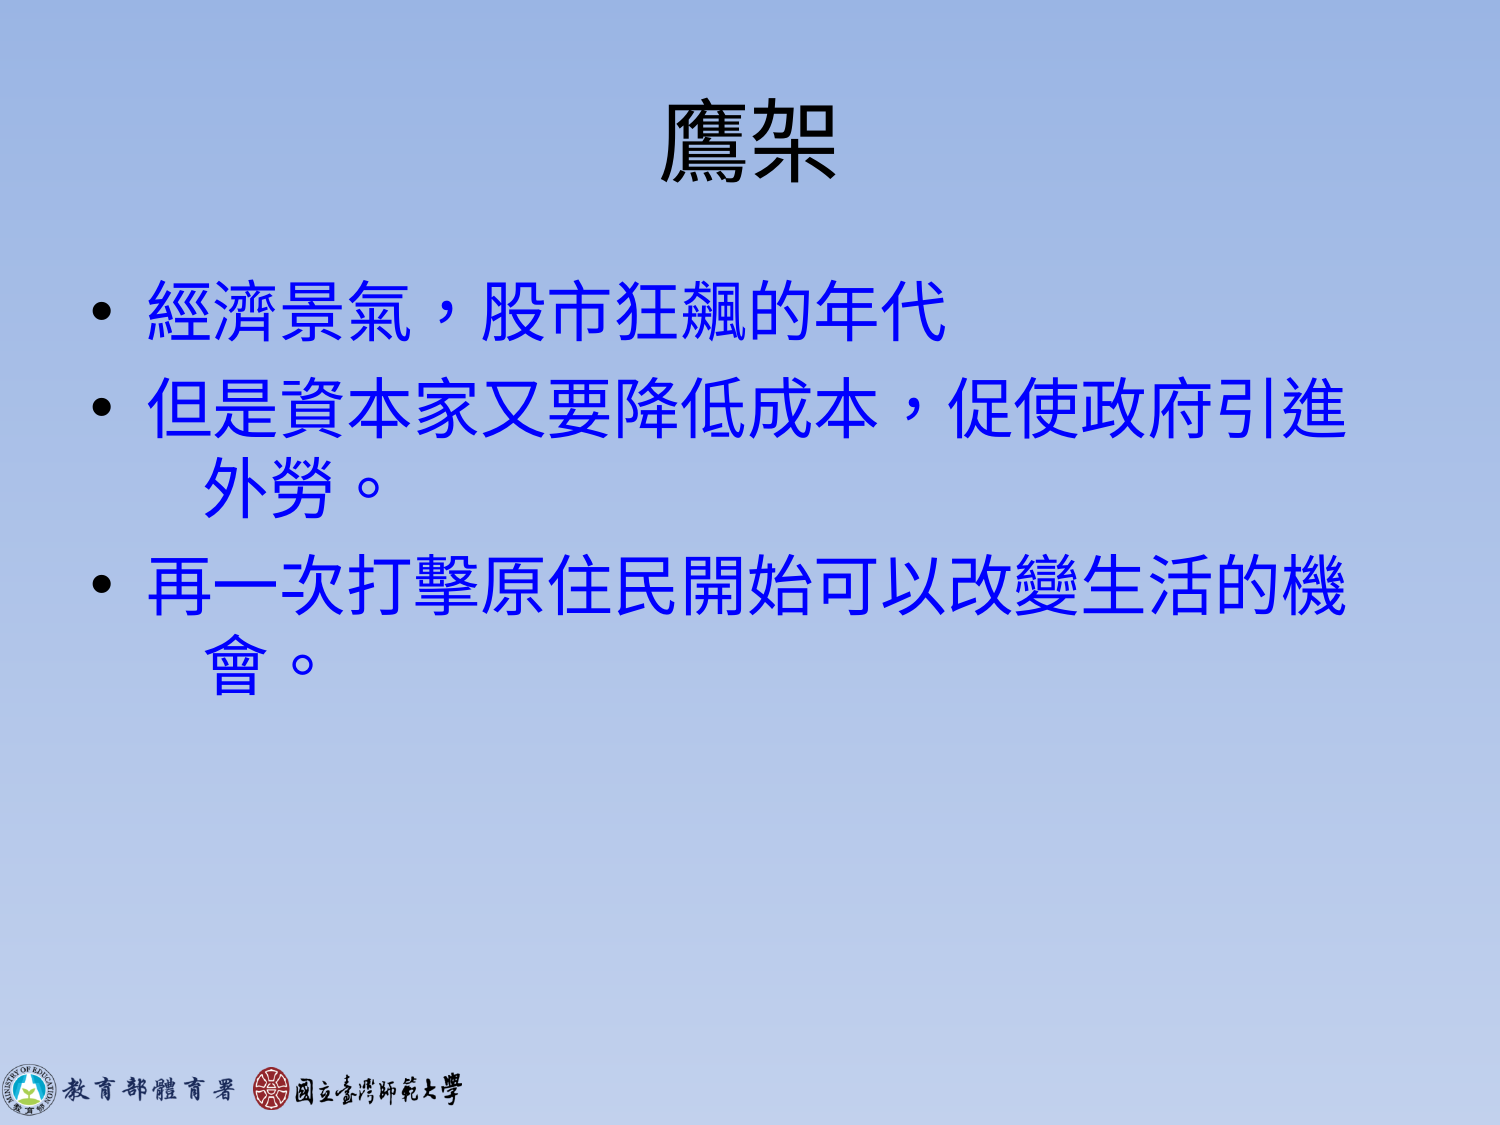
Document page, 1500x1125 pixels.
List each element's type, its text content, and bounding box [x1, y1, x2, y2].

title 鷹架 [75, 45, 1426, 233]
list 經濟景氣，股市狂飆的年代 但是資本家又要降低成本，促使政府引進外勞。 再一次打擊原住民開始可以改變生活的機會。 [75, 262, 1426, 1005]
